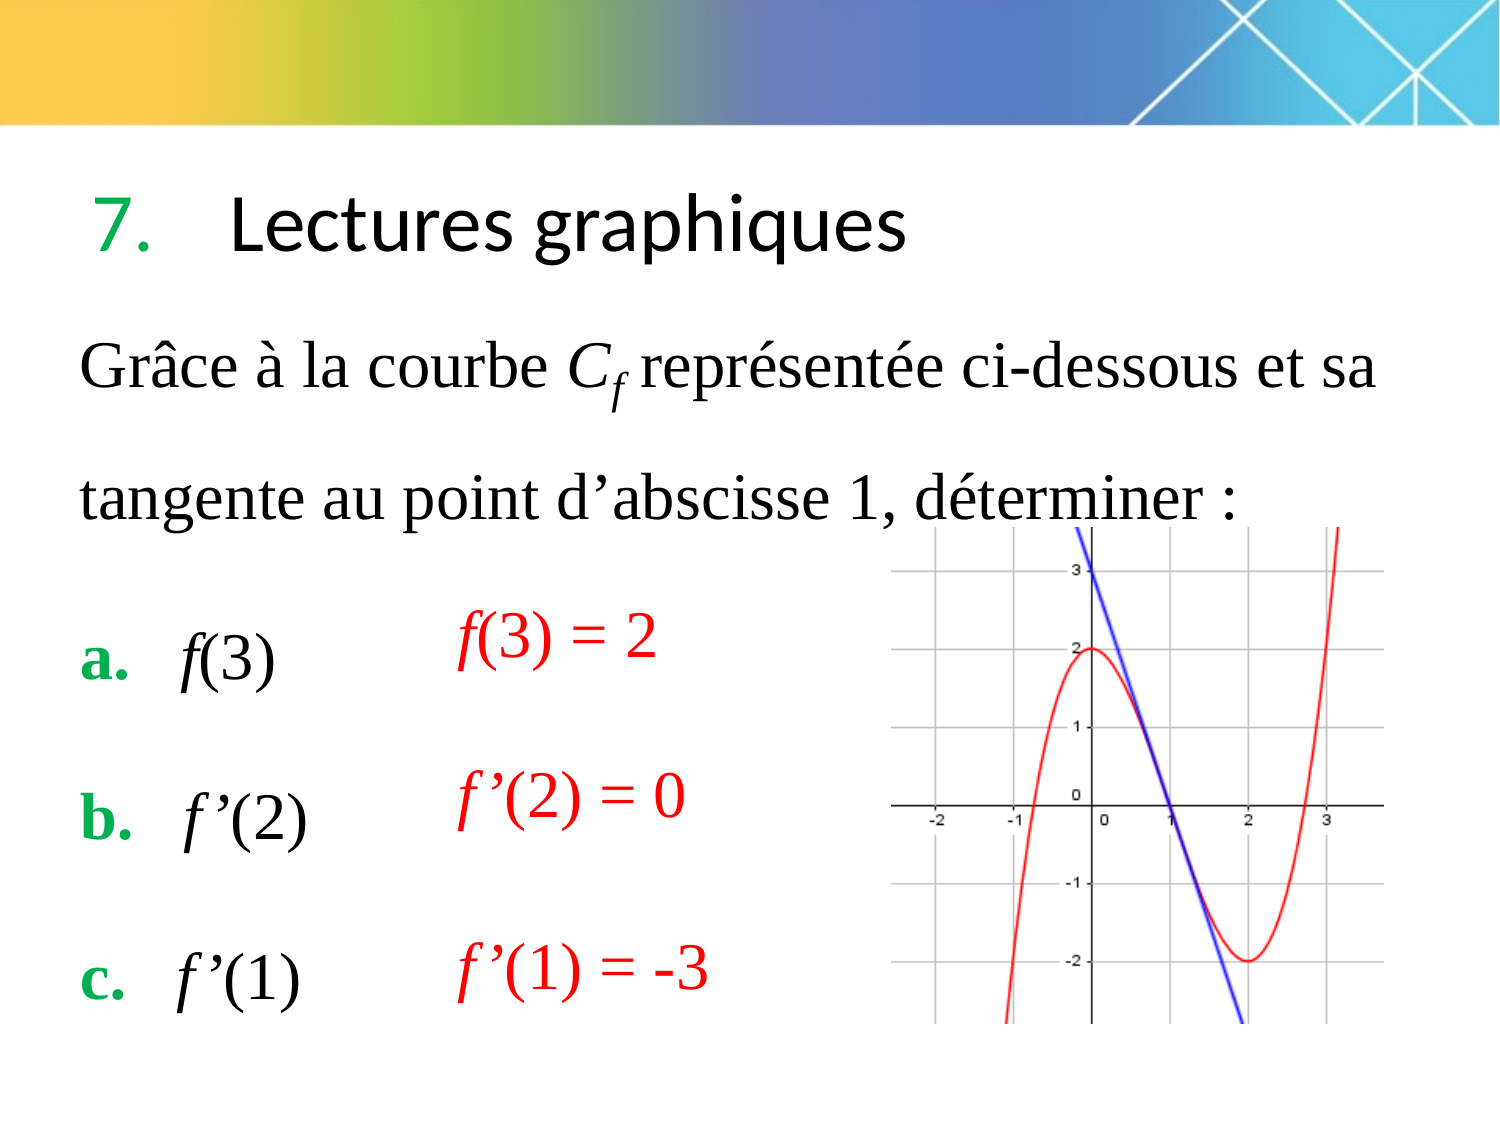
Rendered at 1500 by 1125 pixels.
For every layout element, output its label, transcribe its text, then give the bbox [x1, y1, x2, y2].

picture [891, 527, 1384, 1024]
text_box f(3) = 2 f’(2) = 0 f’(1) = -3 [442, 503, 936, 1016]
text_box Grâce à la courbe Cf représentée ci-dessous et sa tangente au point d’abscisse 1, déterminer : a. f(3) b. f’(2) c. f’(1) [64, 267, 1460, 1010]
text_box Lectures graphiques [76, 125, 1500, 312]
